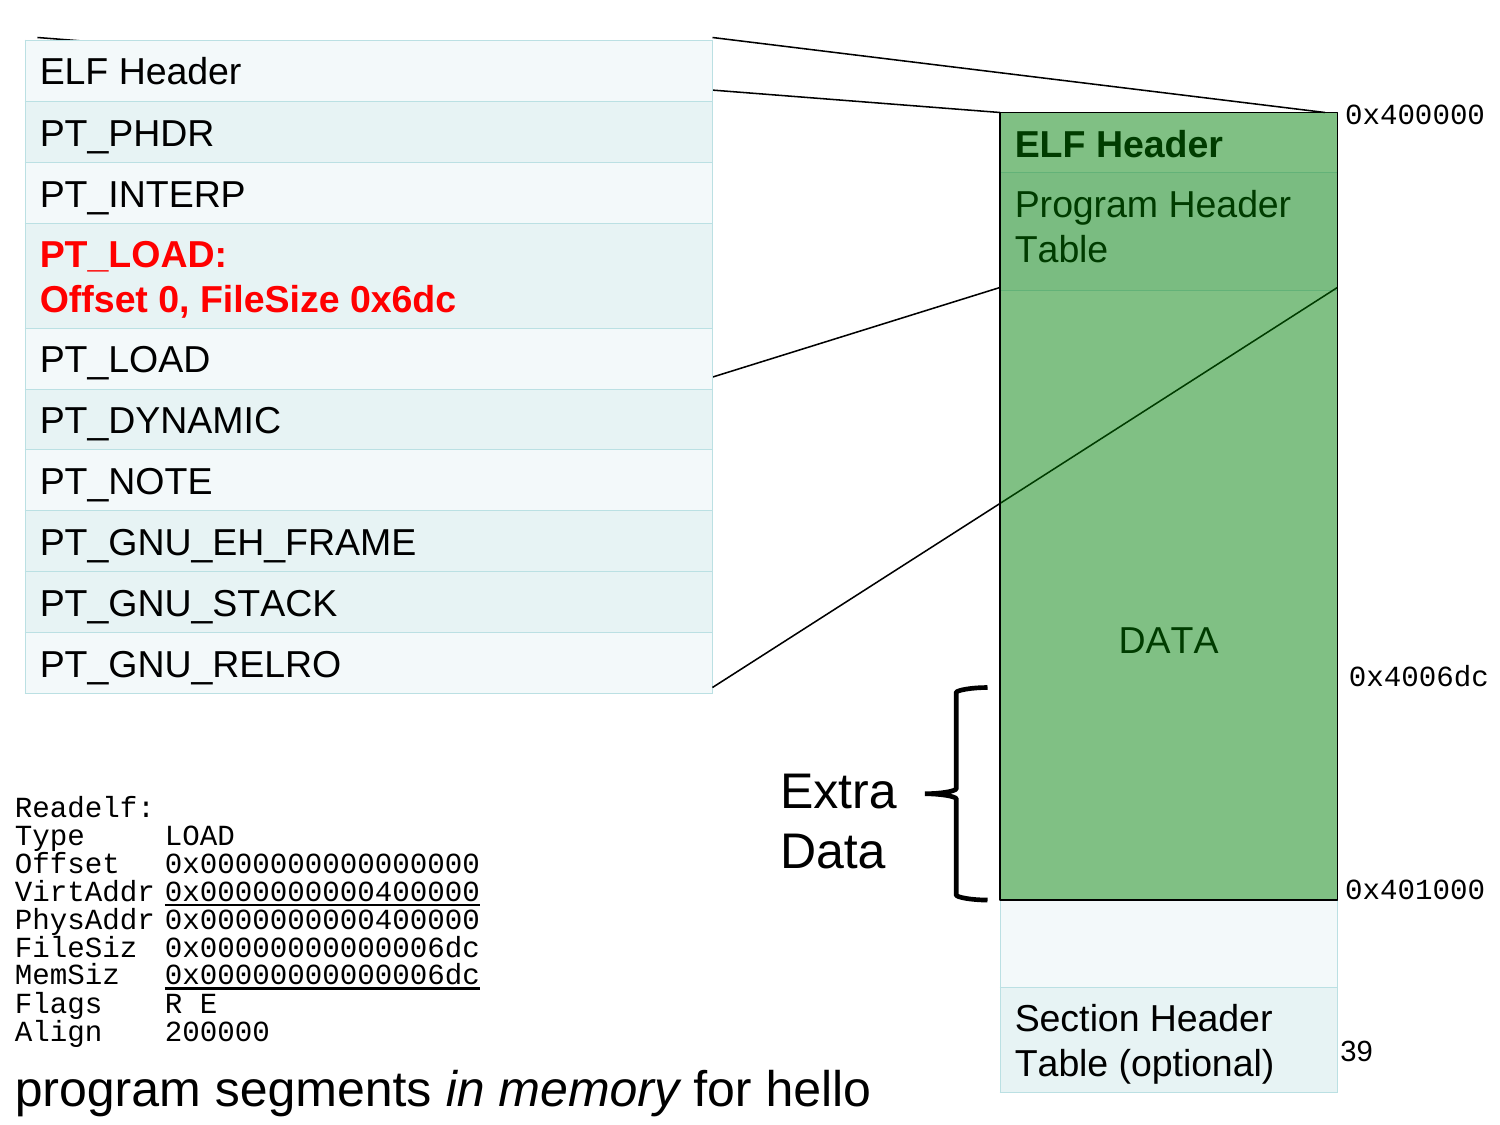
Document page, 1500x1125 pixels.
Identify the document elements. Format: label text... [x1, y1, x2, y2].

text_box [999, 112, 1338, 900]
text_box <number> [1074, 1025, 1388, 1101]
text_box 0x400000 [1328, 87, 1500, 138]
table_cell PT_GNU_STACK [26, 572, 712, 632]
table_cell PT_LOAD [26, 329, 712, 389]
table_cell PT_LOAD: Offset 0, FileSize 0x6dc [26, 224, 712, 328]
text_box program segments in memory for hello [0, 1049, 888, 1125]
table_cell PT_INTERP [26, 163, 712, 223]
table_cell PT_GNU_EH_FRAME [26, 511, 712, 571]
table_cell DATA [1001, 900, 1337, 987]
text_box Readelf: Type LOAD Offset 0x0000000000000000 VirtAddr 0x0000000000400000 PhysAddr 0x0000000000400000 FileSiz 0x00000000000006dc MemSiz 0x00000000000006dc Flags R E Align 200000 [0, 787, 526, 1055]
table_cell PT_GNU_RELRO [26, 633, 712, 693]
table_cell PT_PHDR [26, 102, 712, 162]
text_box Extra Data [765, 751, 912, 887]
text_box 0x4006dc [1338, 649, 1500, 701]
table_cell PT_NOTE [26, 450, 712, 510]
table_cell PT_DYNAMIC [26, 390, 712, 449]
table_cell Section Header Table (optional) [1001, 988, 1337, 1092]
table_header ELF Header [26, 41, 712, 101]
text_box 0x401000 [1324, 862, 1500, 913]
